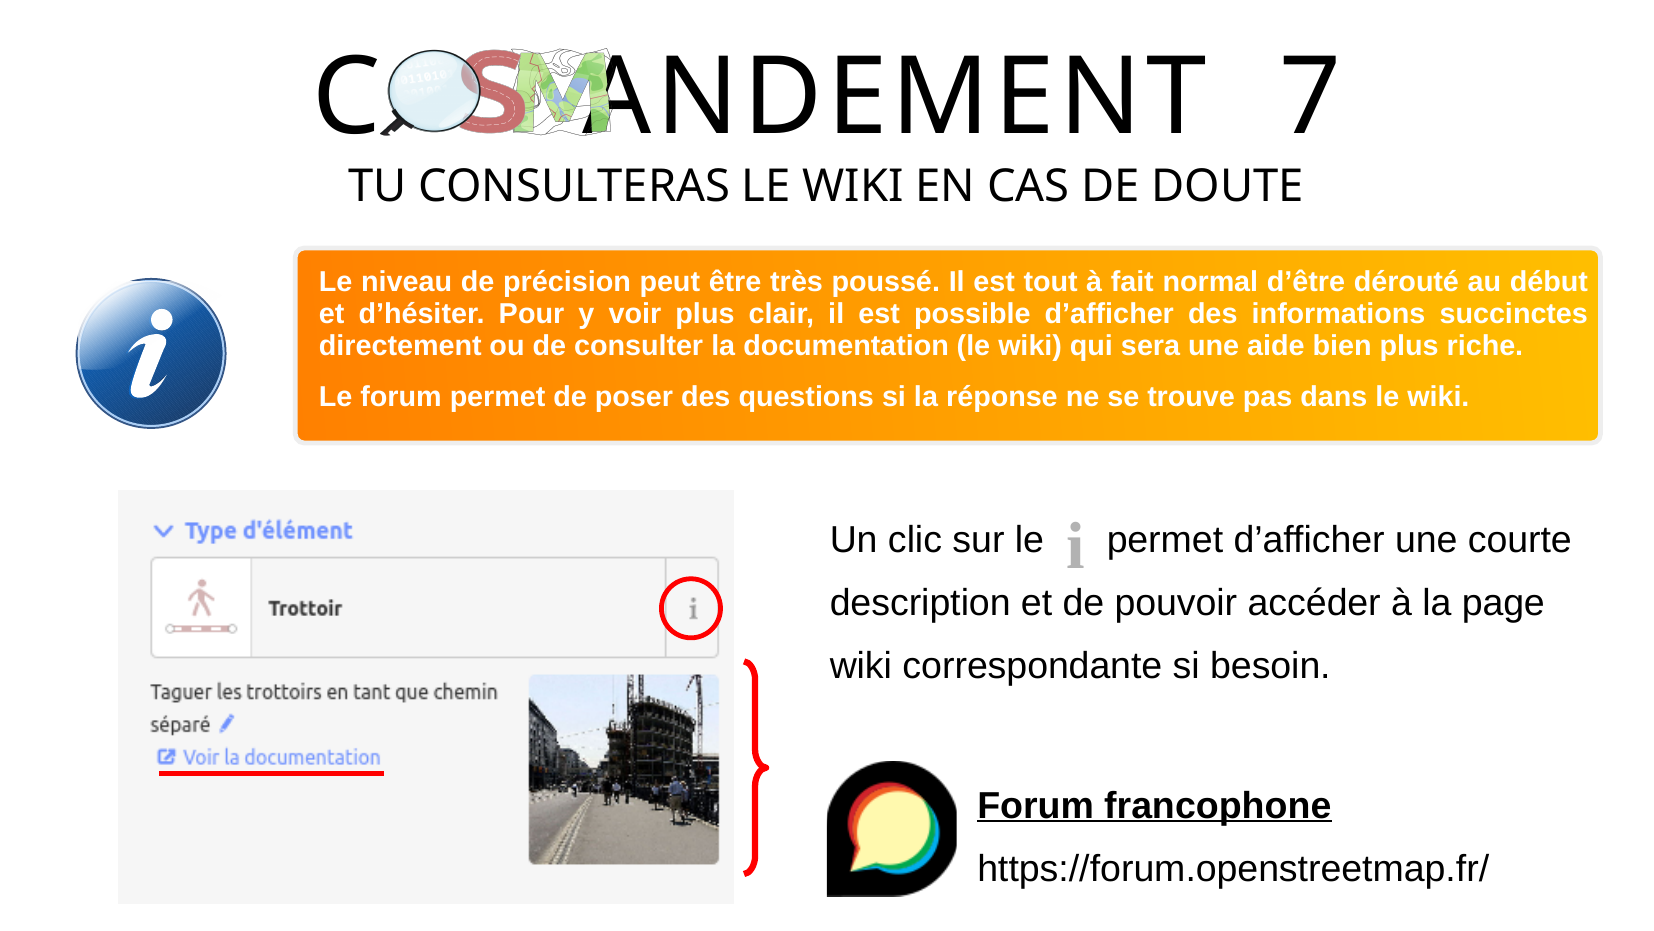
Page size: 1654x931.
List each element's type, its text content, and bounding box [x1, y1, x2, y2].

text_box i [1051, 501, 1100, 591]
title C ANDEMENT 7 [301, 13, 1353, 169]
picture [118, 490, 734, 904]
text_box Un clic sur le permet d’afficher une courte description et de pouvoir accéder à la page wiki correspondante si besoin. [814, 490, 1595, 721]
list Le niveau de précision peut être très poussé. Il est tout à fait normal d’être dérouté au début et d’hésiter. Pour y voir plus clair, il est possible d’afficher des informations succinctes directement ou de consulter la documentation (le wiki) qui sera une aide bien plus riche. Le forum permet de poser des questions si la réponse ne se trouve pas dans le wiki. [318, 265, 1589, 443]
picture [826, 761, 957, 897]
text_box Forum francophone https://forum.openstreetmap.fr/ [814, 755, 1595, 898]
text_box [295, 248, 1601, 443]
picture [380, 47, 614, 136]
picture [47, 248, 260, 461]
text_box TU CONSULTERAS LE WIKI EN CAS DE DOUTE [330, 169, 1323, 225]
